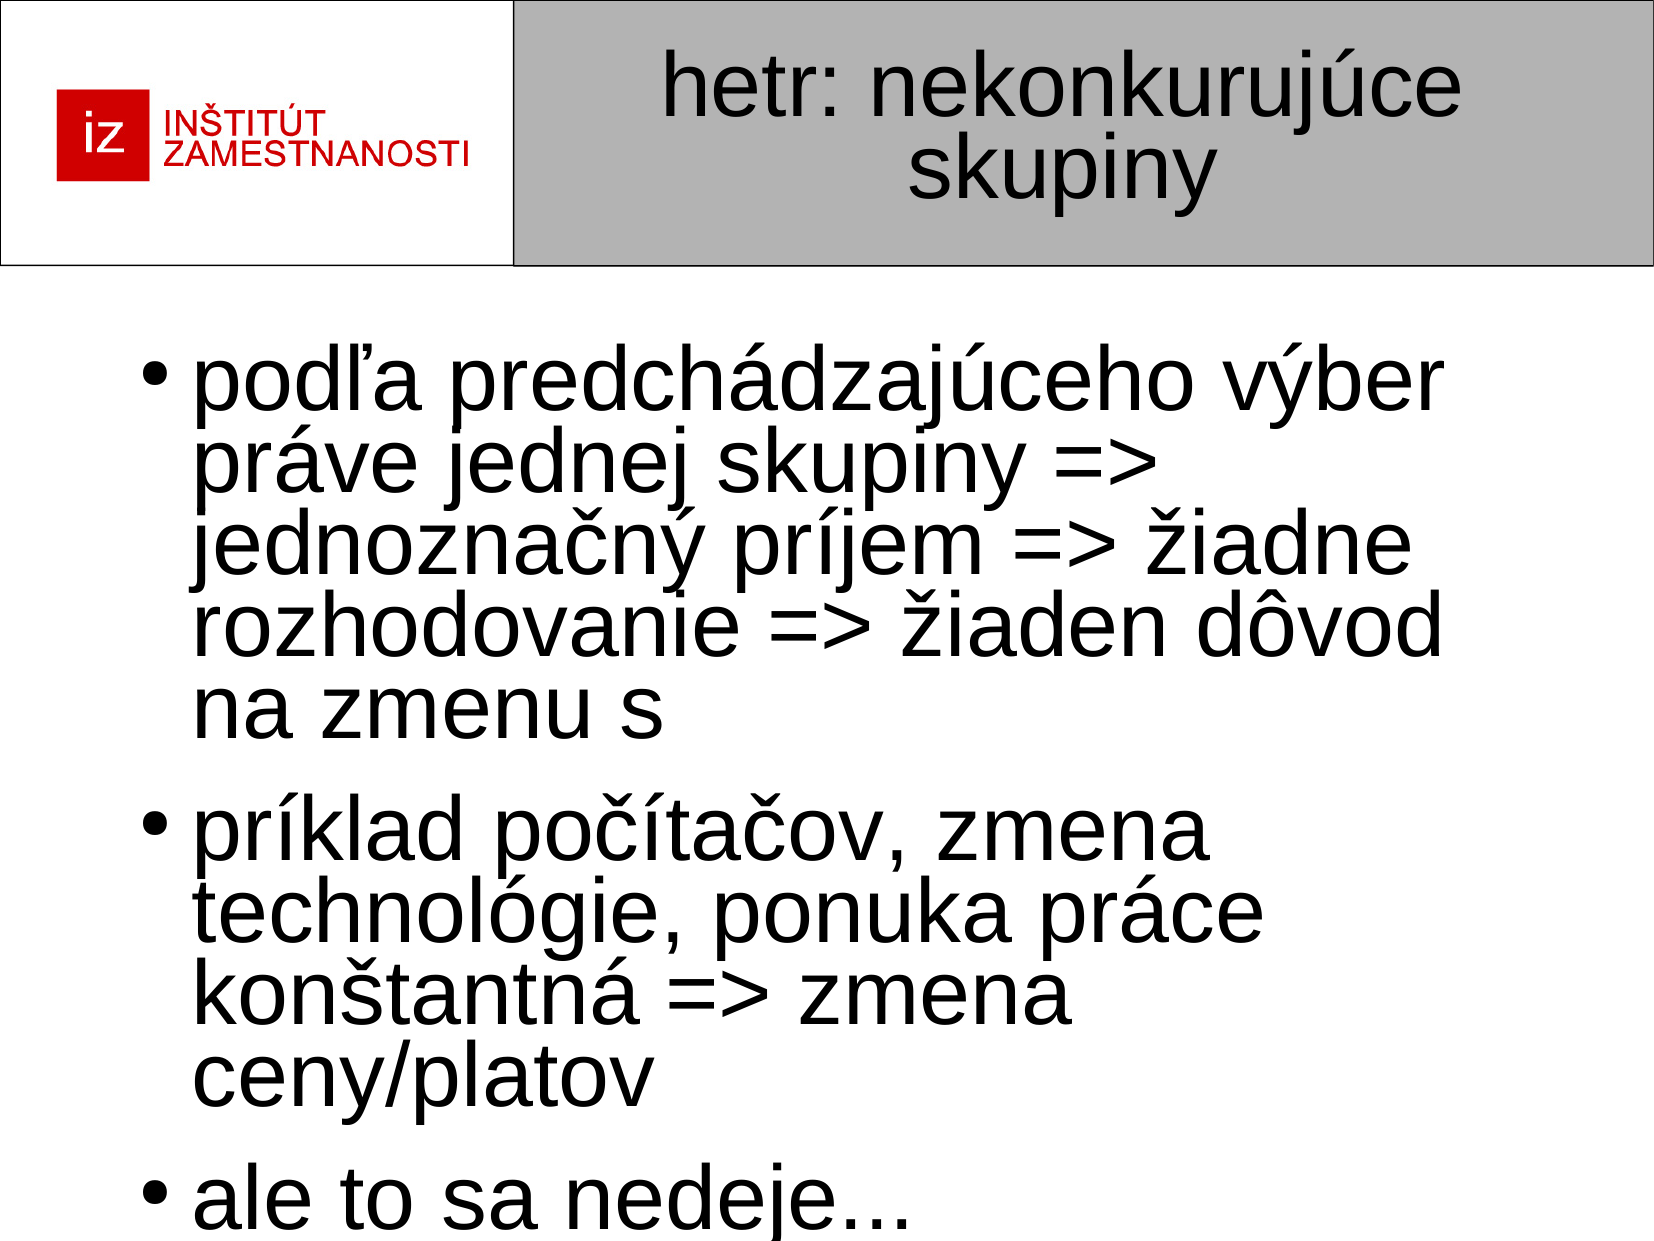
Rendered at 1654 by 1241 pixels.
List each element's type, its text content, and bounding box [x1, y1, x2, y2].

title hetr: nekonkurujúce skupiny [561, 37, 1565, 229]
list podľa predchádzajúceho výber práve jednej skupiny => jednoznačný príjem => žiadne rozhodovanie => žiaden dôvod na zmenu s príklad počítačov, zmena technológie, ponuka práce konštantná => zmena ceny/platov ale to sa nedeje... [121, 344, 1533, 1241]
picture [5, 8, 512, 257]
